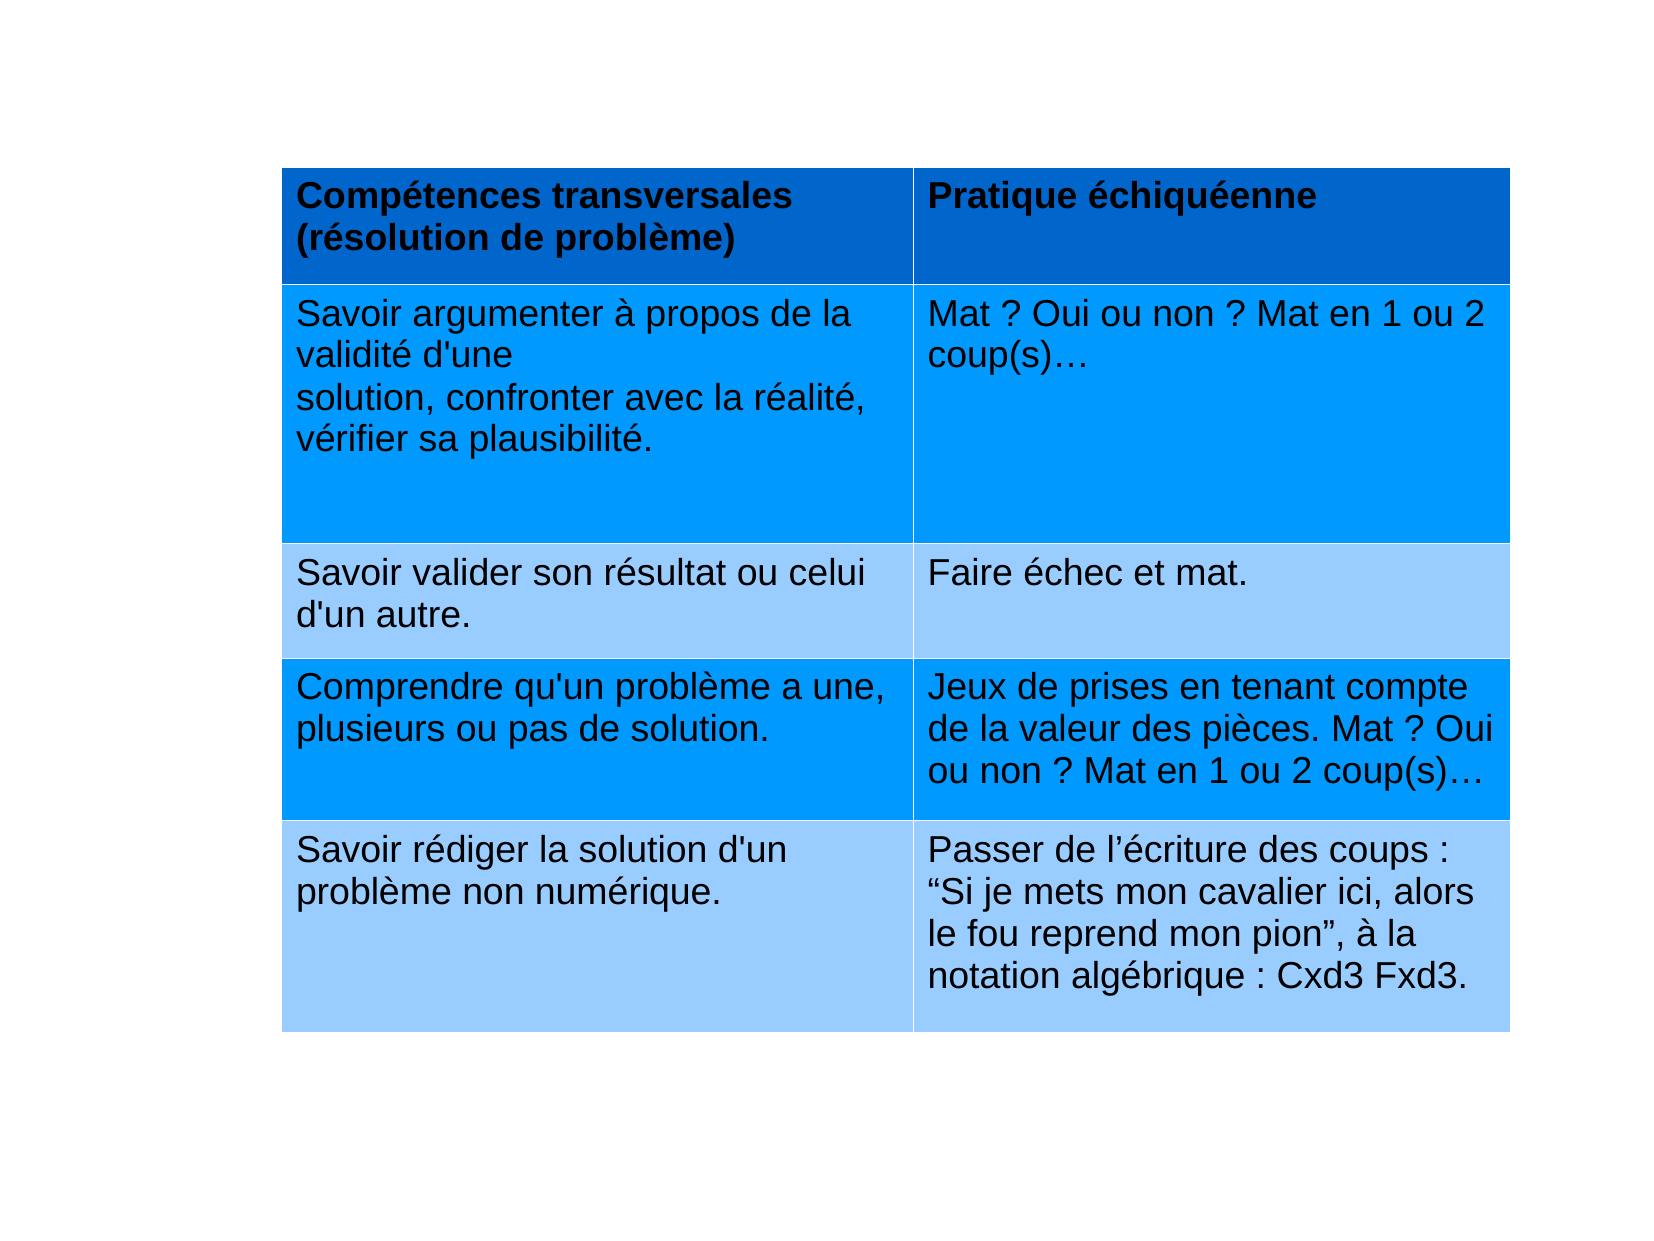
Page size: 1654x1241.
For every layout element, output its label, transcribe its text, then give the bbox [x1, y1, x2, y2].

table_cell Savoir argumenter à propos de la validité d'une solution, confronter avec la réalité, vérifier sa plausibilité. [282, 285, 913, 543]
table_cell Faire échec et mat. [914, 544, 1510, 658]
table_cell Savoir valider son résultat ou celui d'un autre. [282, 544, 913, 658]
table_cell Mat ? Oui ou non ? Mat en 1 ou 2 coup(s)… [914, 285, 1510, 543]
table_cell Savoir rédiger la solution d'un problème non numérique. [282, 821, 913, 1032]
table_header Pratique échiquéenne [914, 168, 1510, 284]
table_cell Jeux de prises en tenant compte de la valeur des pièces. Mat ? Oui ou non ? Mat en 1 ou 2 coup(s)… [914, 659, 1510, 820]
table_header Compétences transversales (résolution de problème) [282, 168, 913, 284]
table_cell Comprendre qu'un problème a une, plusieurs ou pas de solution. [282, 659, 913, 820]
table_cell Passer de l’écriture des coups : “Si je mets mon cavalier ici, alors le fou reprend mon pion”, à la notation algébrique : Cxd3 Fxd3. [914, 821, 1510, 1032]
